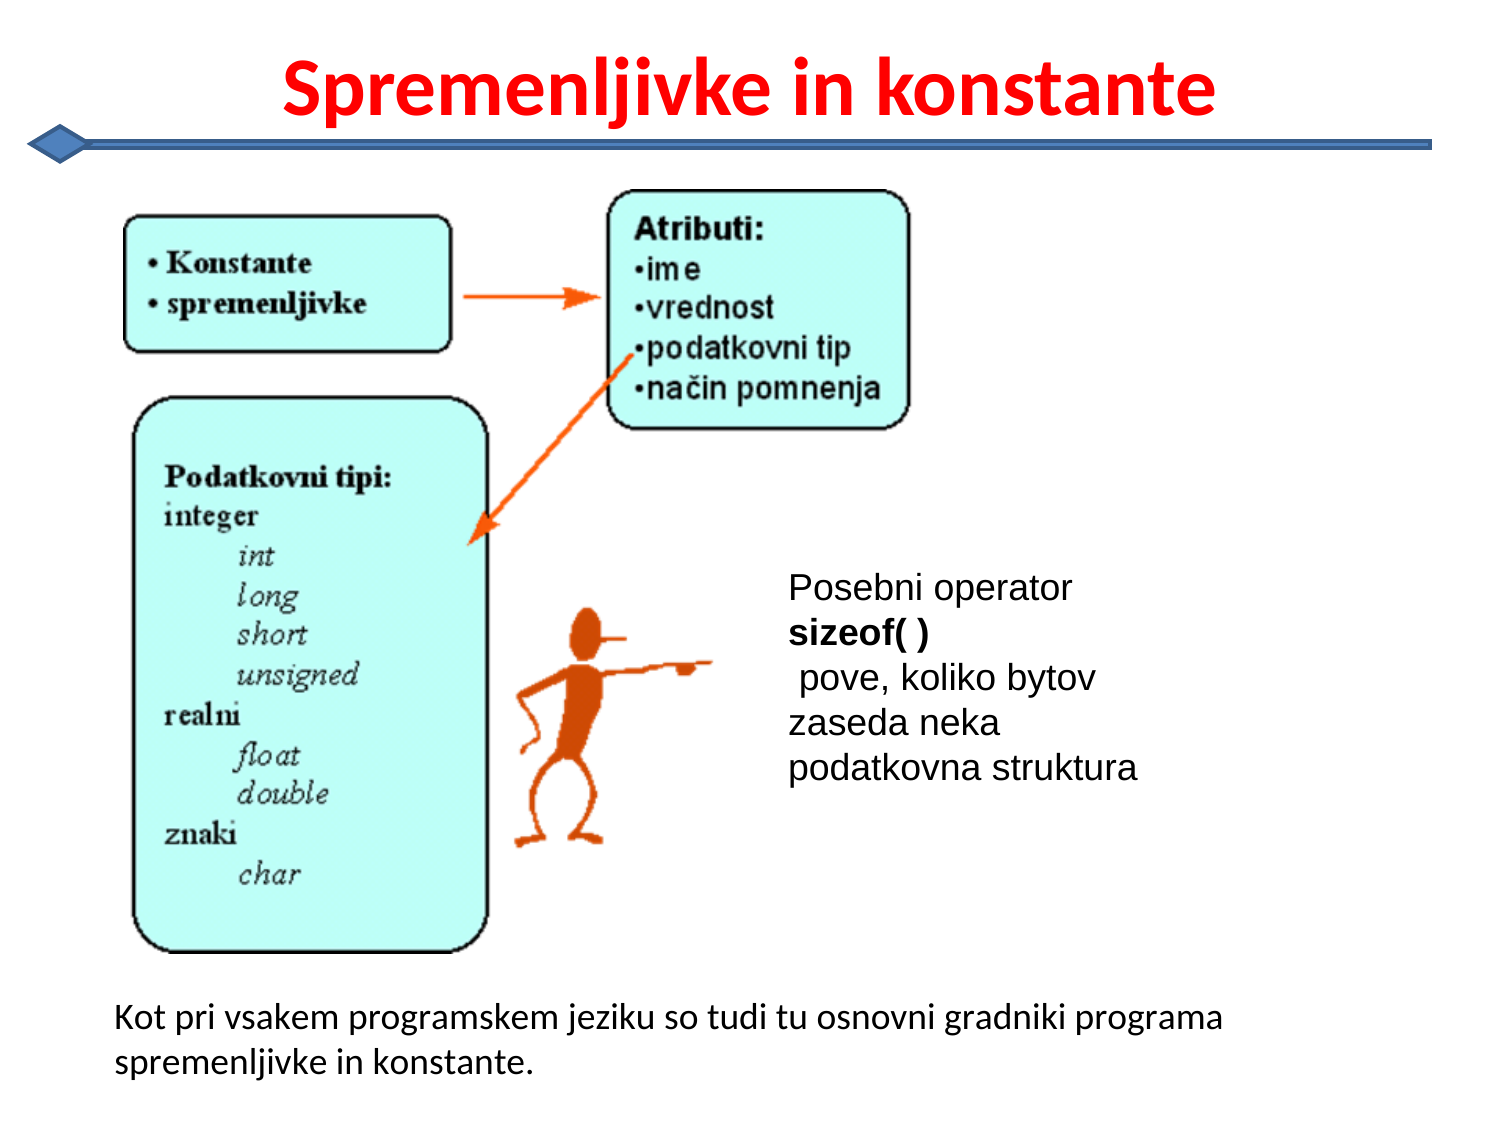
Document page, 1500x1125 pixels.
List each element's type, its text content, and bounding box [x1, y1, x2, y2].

title Spremenljivke in konstante [75, 23, 1426, 141]
text_box Posebni operator sizeof( ) pove, koliko bytov zaseda neka podatkovna struktura [773, 555, 1211, 797]
text_box Kot pri vsakem programskem jeziku so tudi tu osnovni gradniki programa spremenljivke in konstante. [99, 984, 1430, 1090]
picture [123, 189, 1039, 954]
